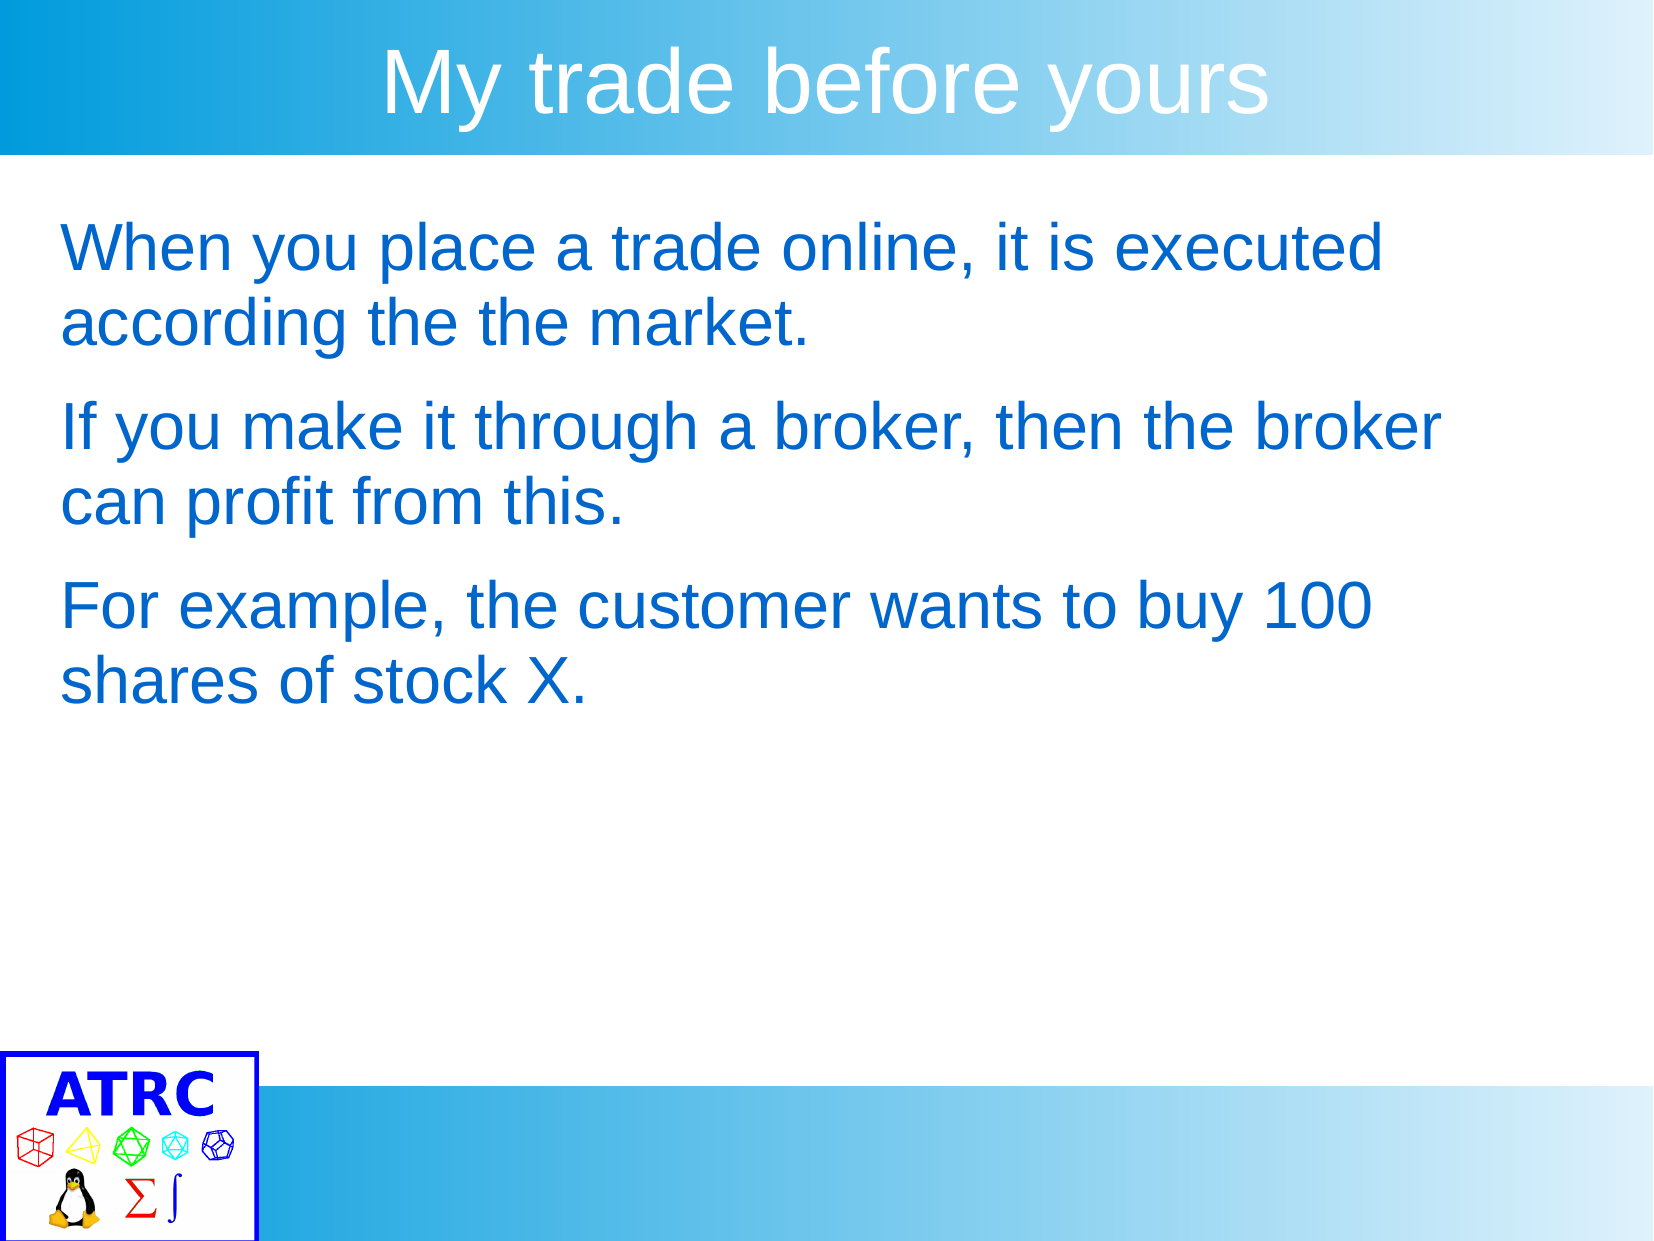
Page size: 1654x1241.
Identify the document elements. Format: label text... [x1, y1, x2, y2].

list When you place a trade online, it is executed according the the market. If you make it through a broker, then the broker can profit from this. For example, the customer wants to buy 100 shares of stock X. [60, 210, 1549, 930]
title My trade before yours [82, 30, 1571, 135]
picture [0, 1051, 259, 1241]
